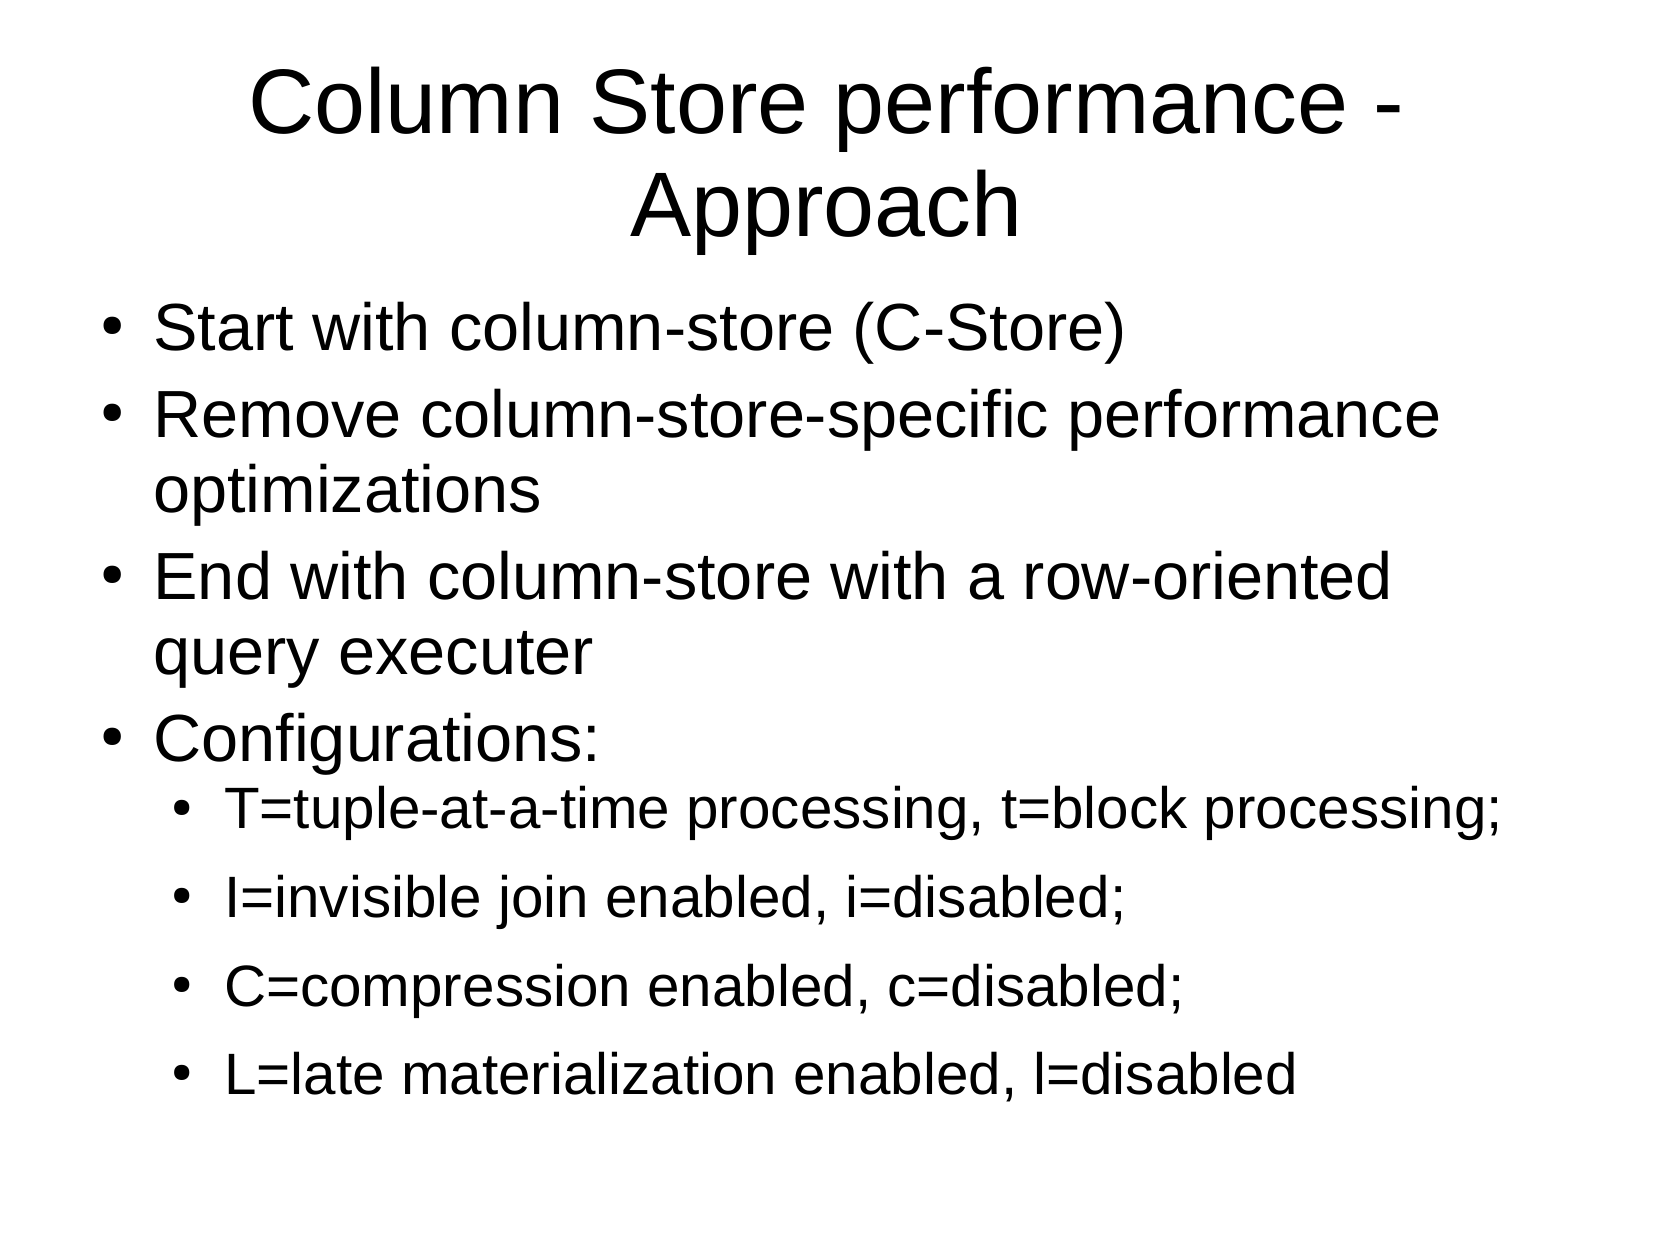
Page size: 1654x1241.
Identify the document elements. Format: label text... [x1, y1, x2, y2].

list Start with column-store (C-Store) Remove column-store-specific performance optimizations End with column-store with a row-oriented query executer Configurations: T=tuple-at-a-time processing, t=block processing; I=invisible join enabled, i=disabled; C=compression enabled, c=disabled; L=late materialization enabled, l=disabled [82, 290, 1571, 1109]
title Column Store performance - Approach [82, 50, 1571, 256]
